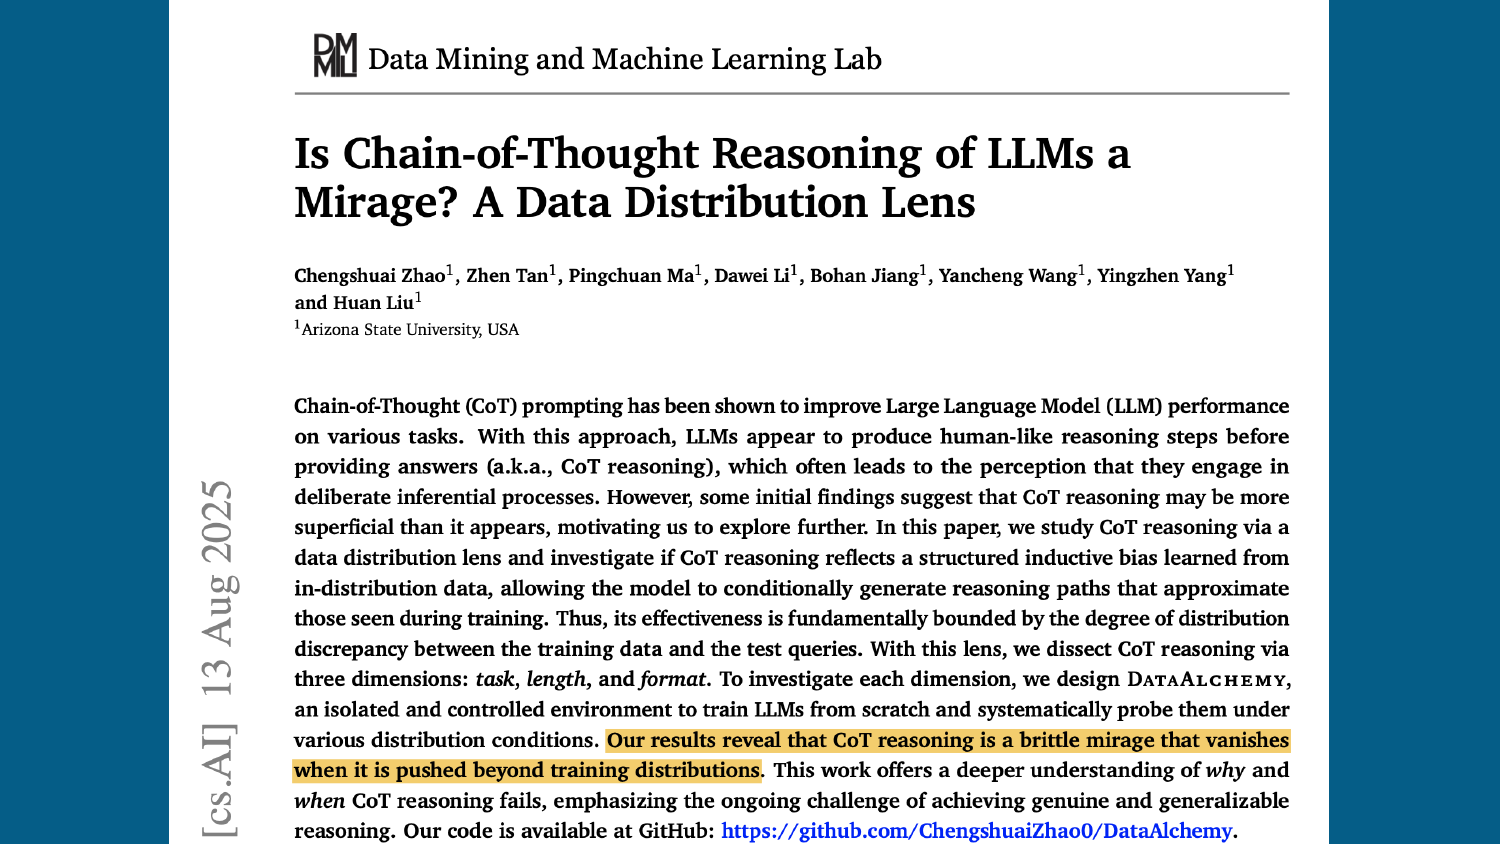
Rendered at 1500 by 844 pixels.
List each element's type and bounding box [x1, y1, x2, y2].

picture [170, 0, 1328, 844]
